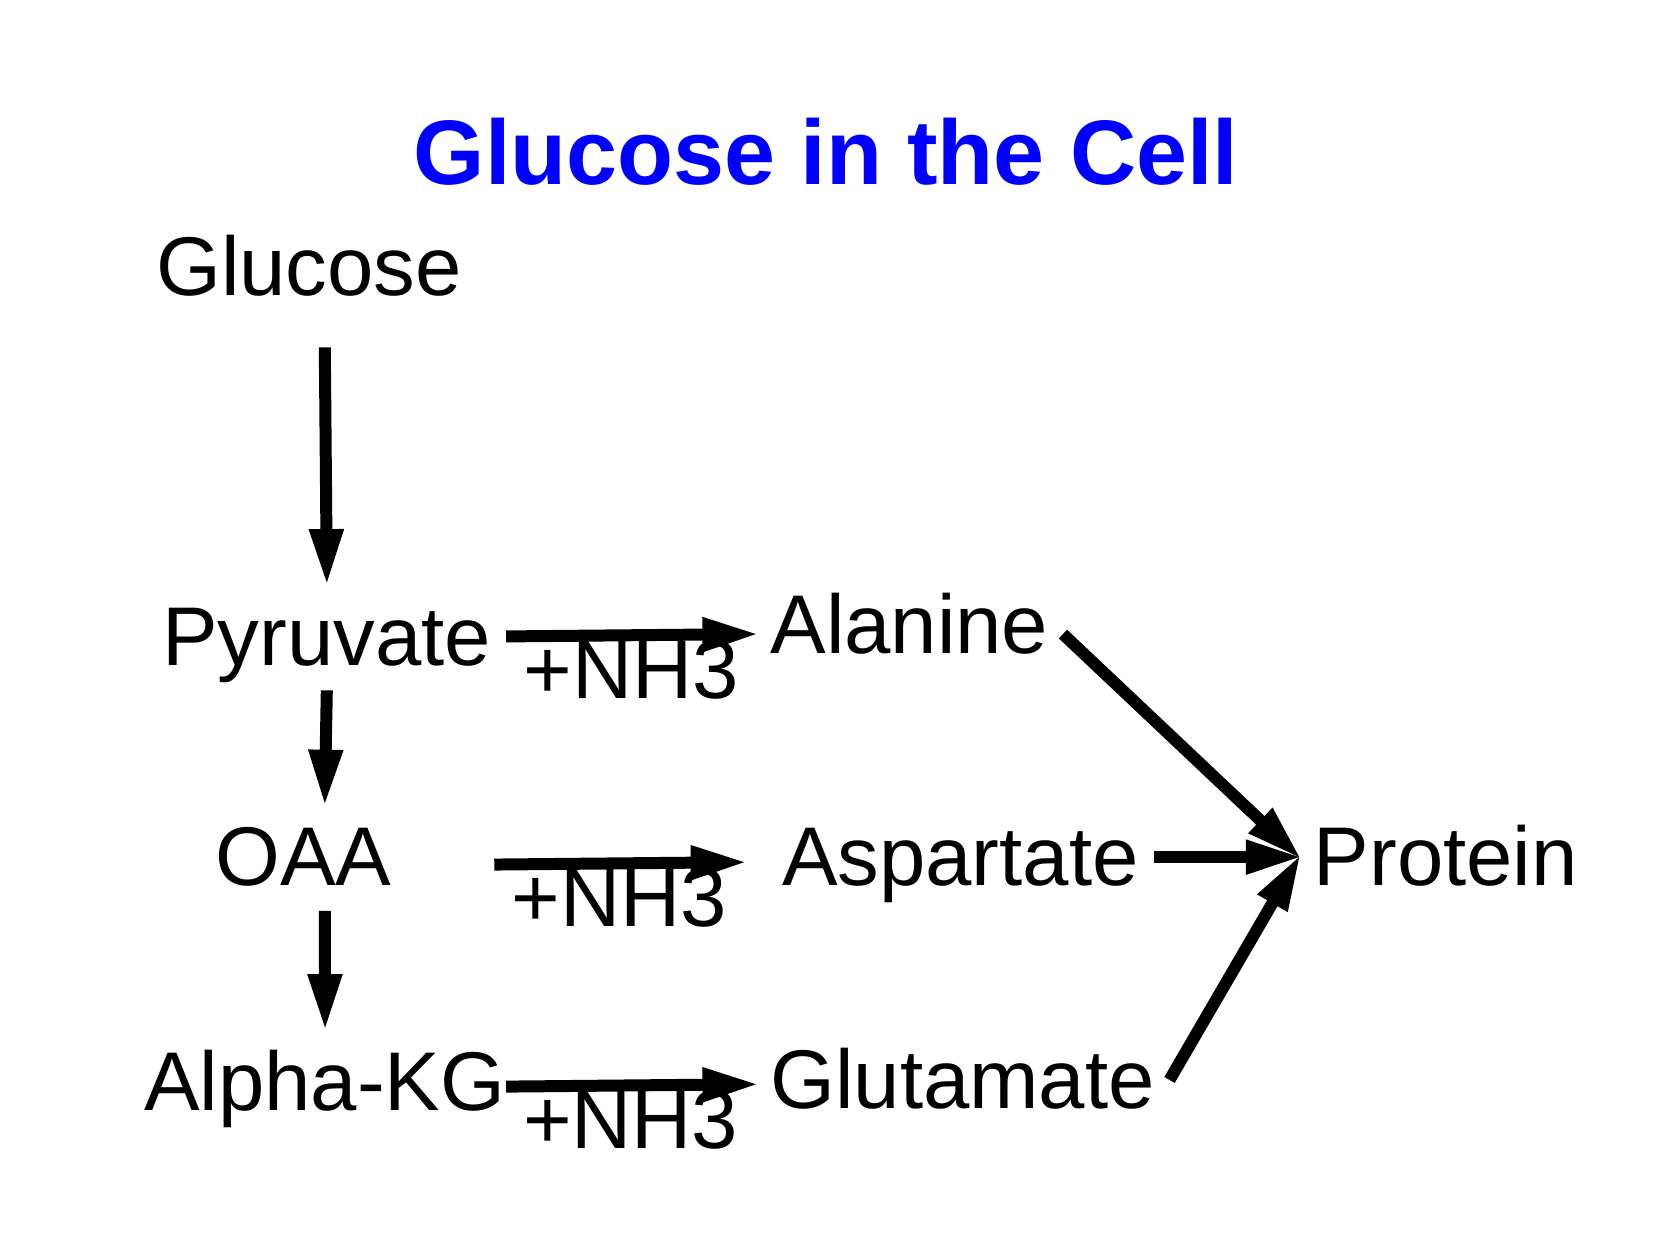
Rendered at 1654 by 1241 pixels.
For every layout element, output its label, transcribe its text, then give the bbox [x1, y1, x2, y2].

text_box Protein [1299, 803, 1593, 911]
text_box Aspartate [767, 803, 1154, 911]
text_box Pyruvate [147, 582, 507, 691]
text_box OAA [200, 803, 449, 911]
text_box Alpha-KG [129, 1027, 521, 1136]
text_box Alanine [755, 571, 1063, 697]
text_box Glucose [141, 212, 508, 348]
text_box Glutamate [755, 1026, 1170, 1134]
title Glucose in the Cell [82, 49, 1571, 257]
